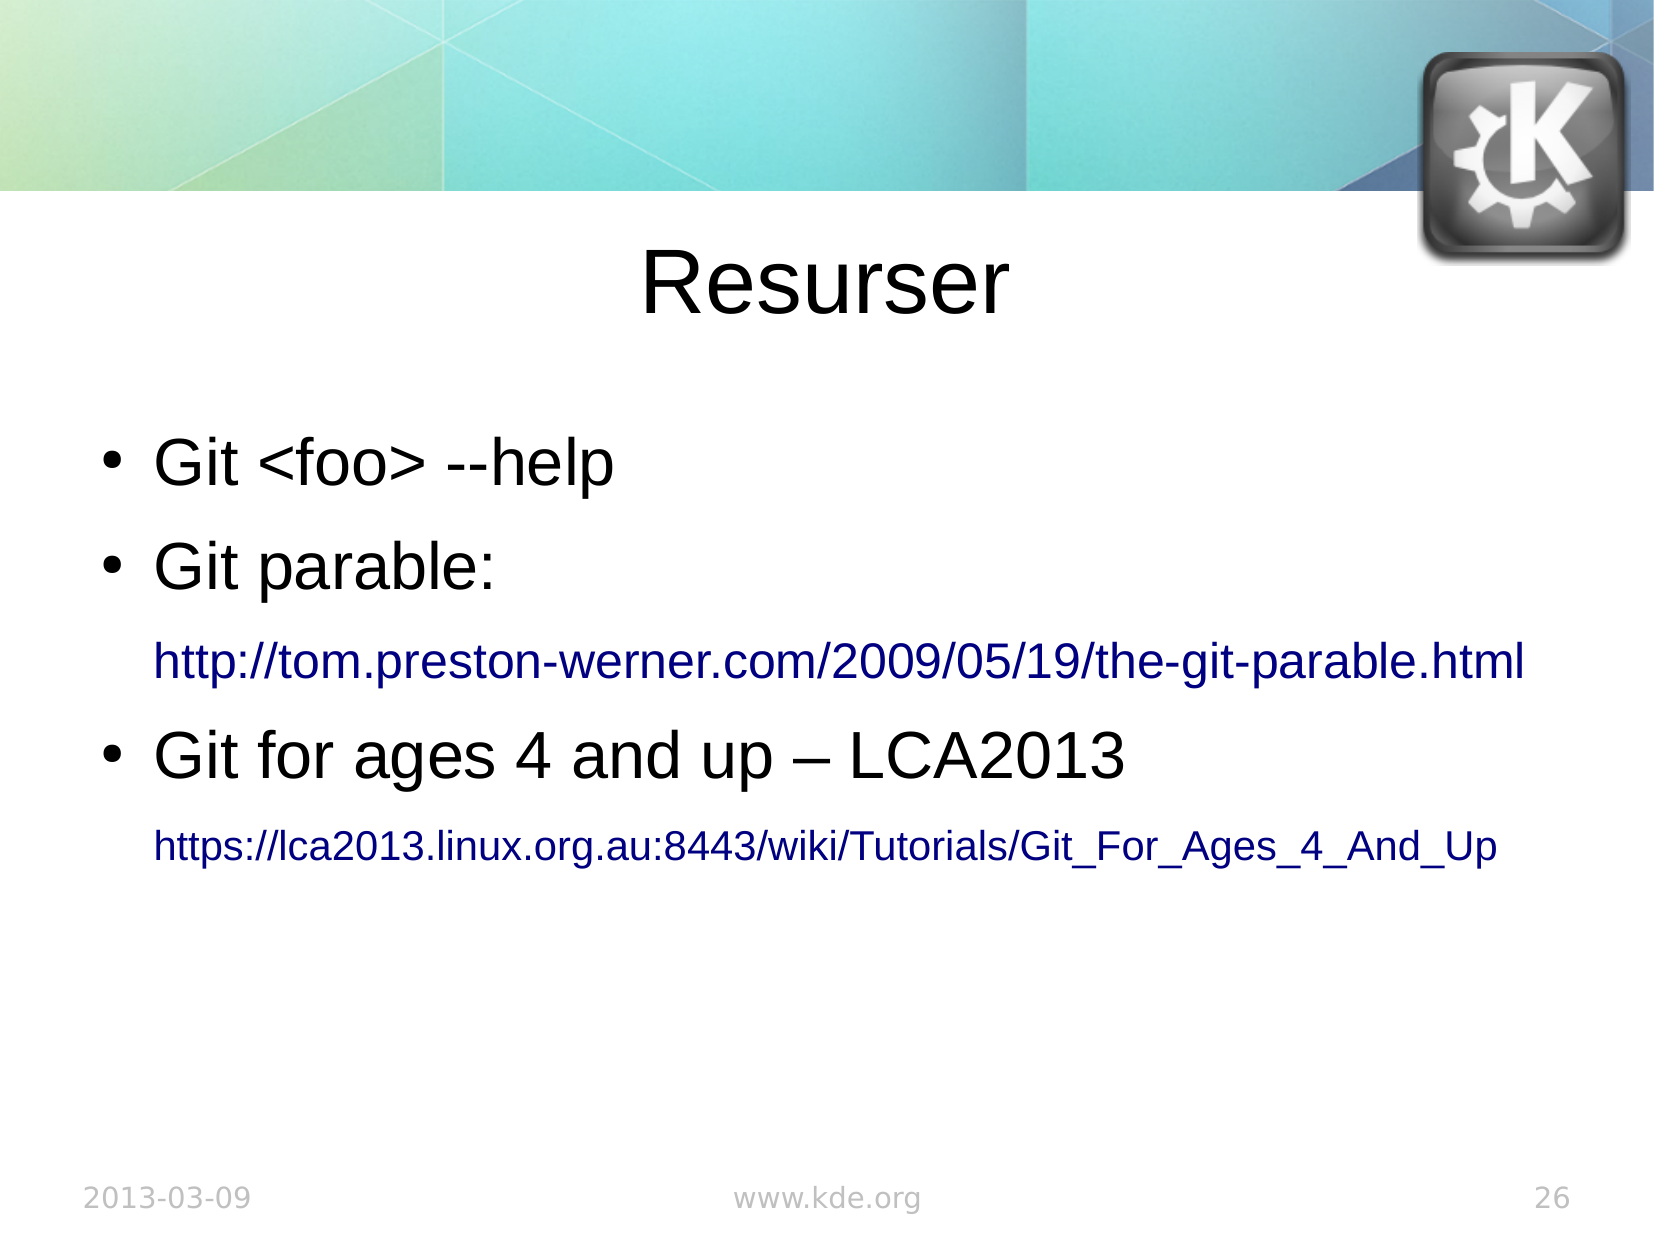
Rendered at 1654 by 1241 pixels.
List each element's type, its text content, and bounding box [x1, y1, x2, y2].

title Resurser [82, 178, 1571, 386]
picture [0, 0, 1654, 191]
list Git <foo> --help Git parable: http://tom.preston-werner.com/2009/05/19/the-git-parable.html Git for ages 4 and up – LCA2013 https://lca2013.linux.org.au:8443/wiki/Tutorials/Git_For_Ages_4_And_Up [82, 424, 1571, 1144]
